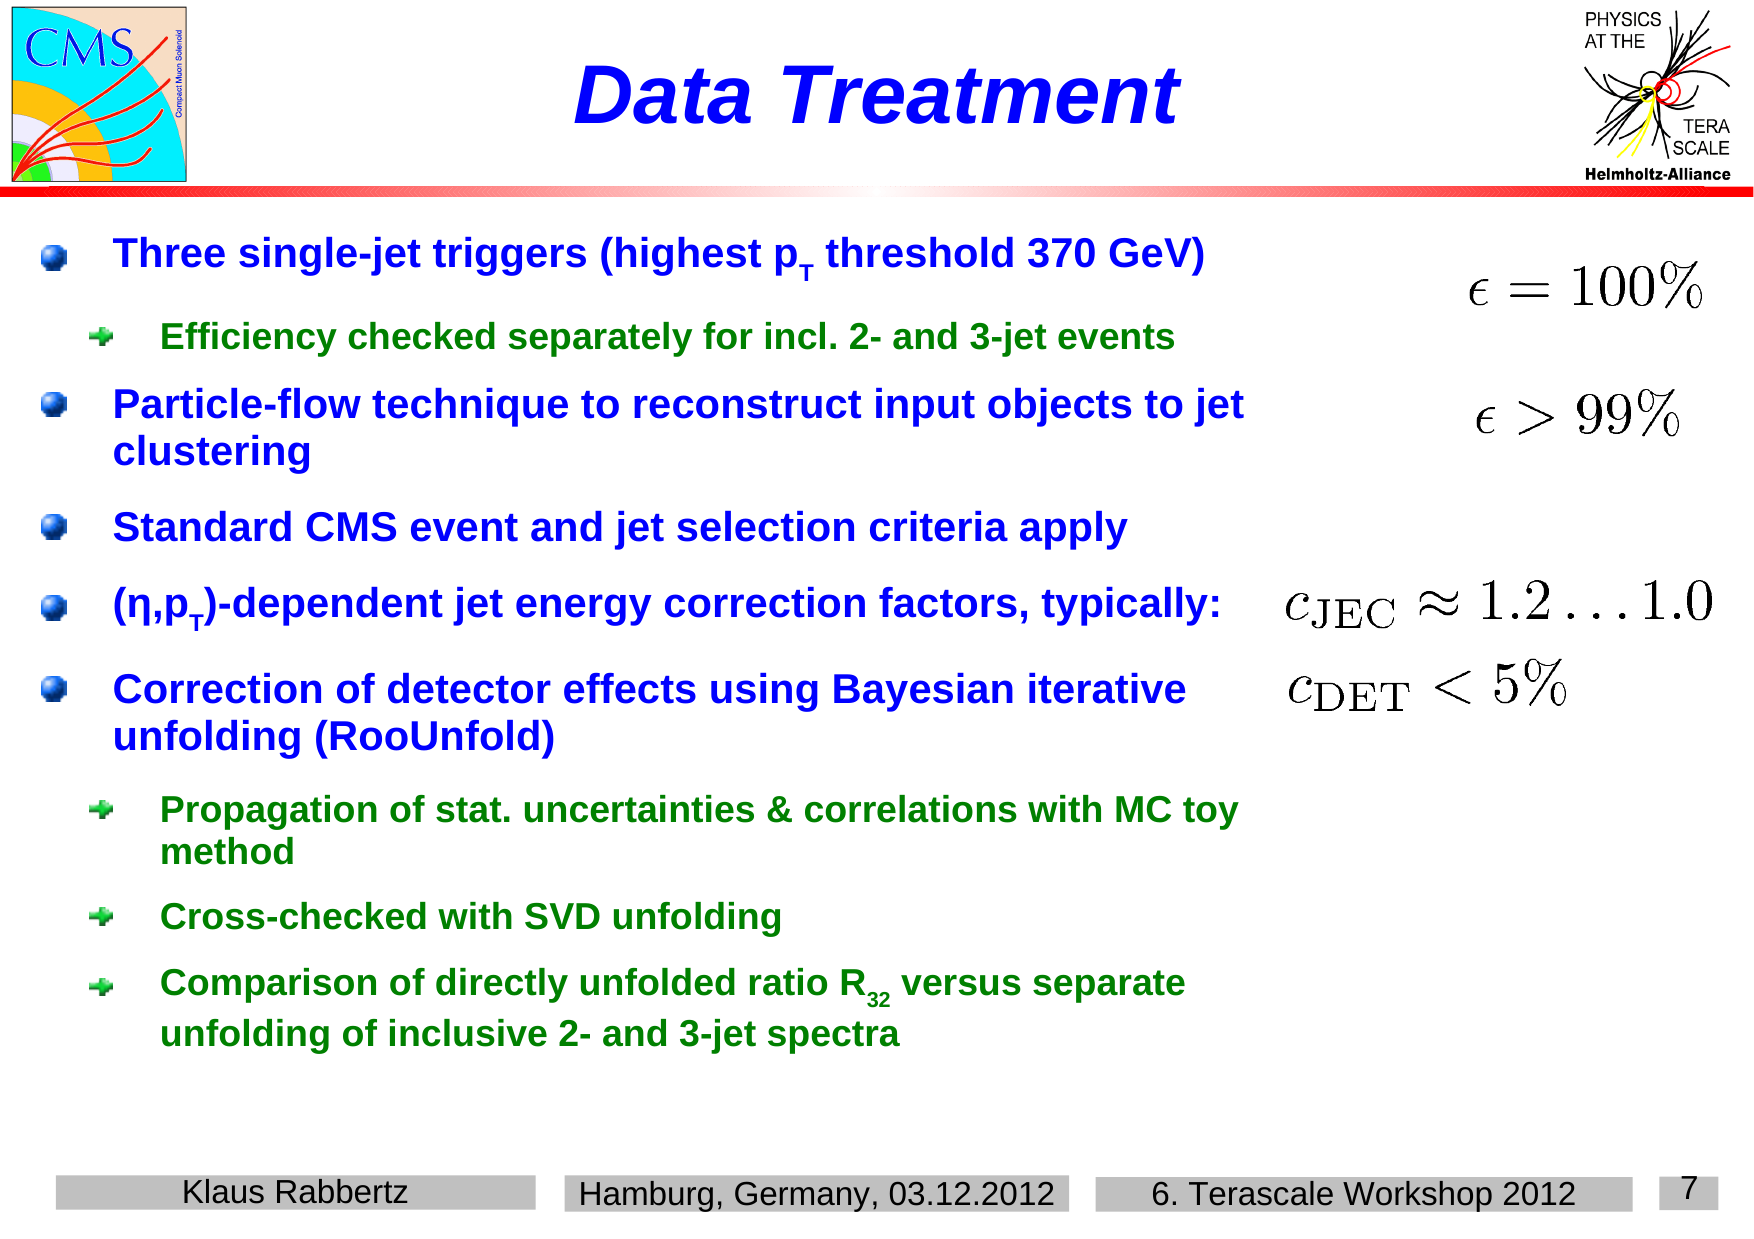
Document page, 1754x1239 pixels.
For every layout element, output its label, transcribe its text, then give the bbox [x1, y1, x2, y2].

list Three single-jet triggers (highest pT threshold 370 GeV) Efficiency checked separately for incl. 2- and 3-jet events Particle-flow technique to reconstruct input objects to jet clustering Standard CMS event and jet selection criteria apply (η,pT)-dependent jet energy correction factors, typically: Correction of detector effects using Bayesian iterative unfolding (RooUnfold) Propagation of stat. uncertainties & correlations with MC toy method Cross-checked with SVD unfolding Comparison of directly unfolded ratio R32 versus separate unfolding of inclusive 2- and 3-jet spectra [30, 229, 1256, 1055]
title Data Treatment [197, 12, 1556, 178]
picture [1282, 651, 1574, 716]
picture [11, 6, 187, 182]
picture [1462, 254, 1708, 313]
picture [1279, 574, 1717, 633]
picture [1469, 382, 1685, 441]
picture [1570, 3, 1744, 191]
